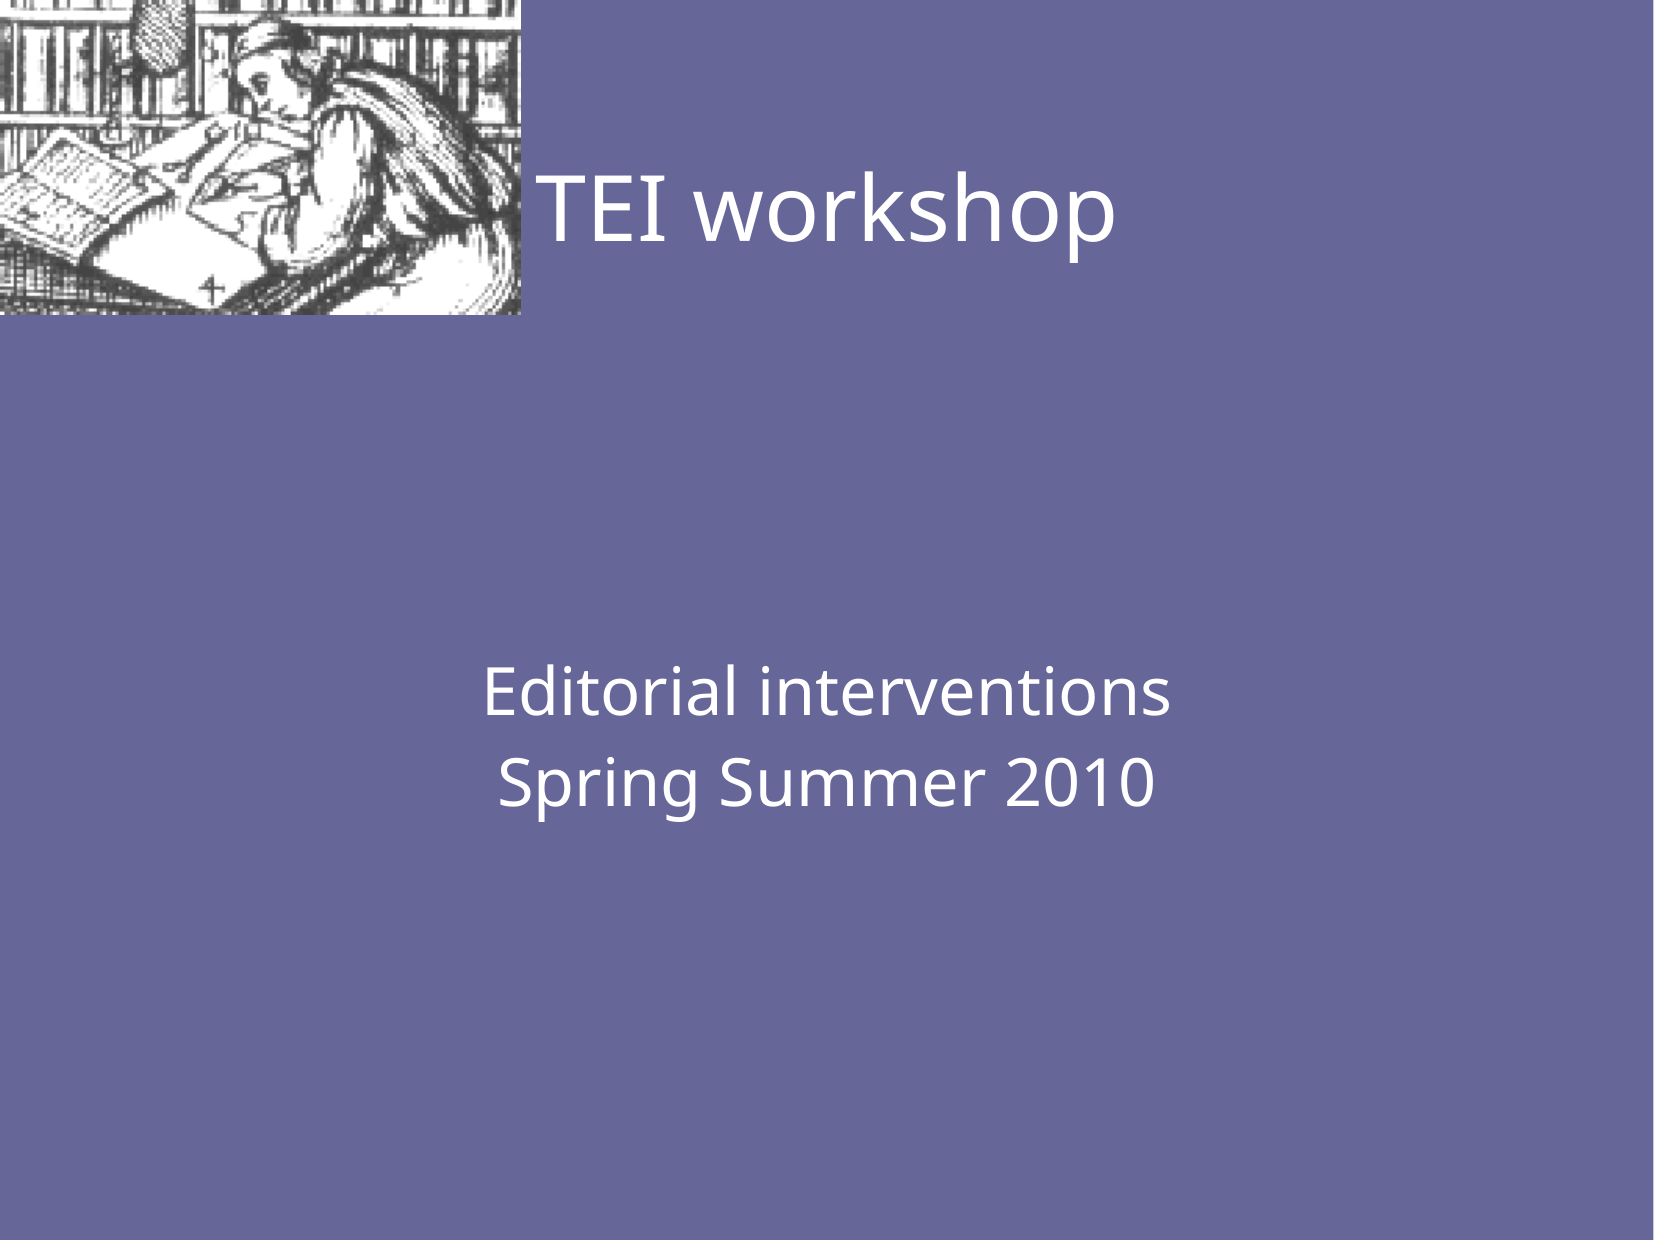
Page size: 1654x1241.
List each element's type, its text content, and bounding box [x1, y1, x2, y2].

subtitle Editorial interventions Spring Summer 2010 [121, 344, 1534, 1127]
title TEI workshop [521, 102, 1534, 310]
picture [0, 0, 521, 315]
